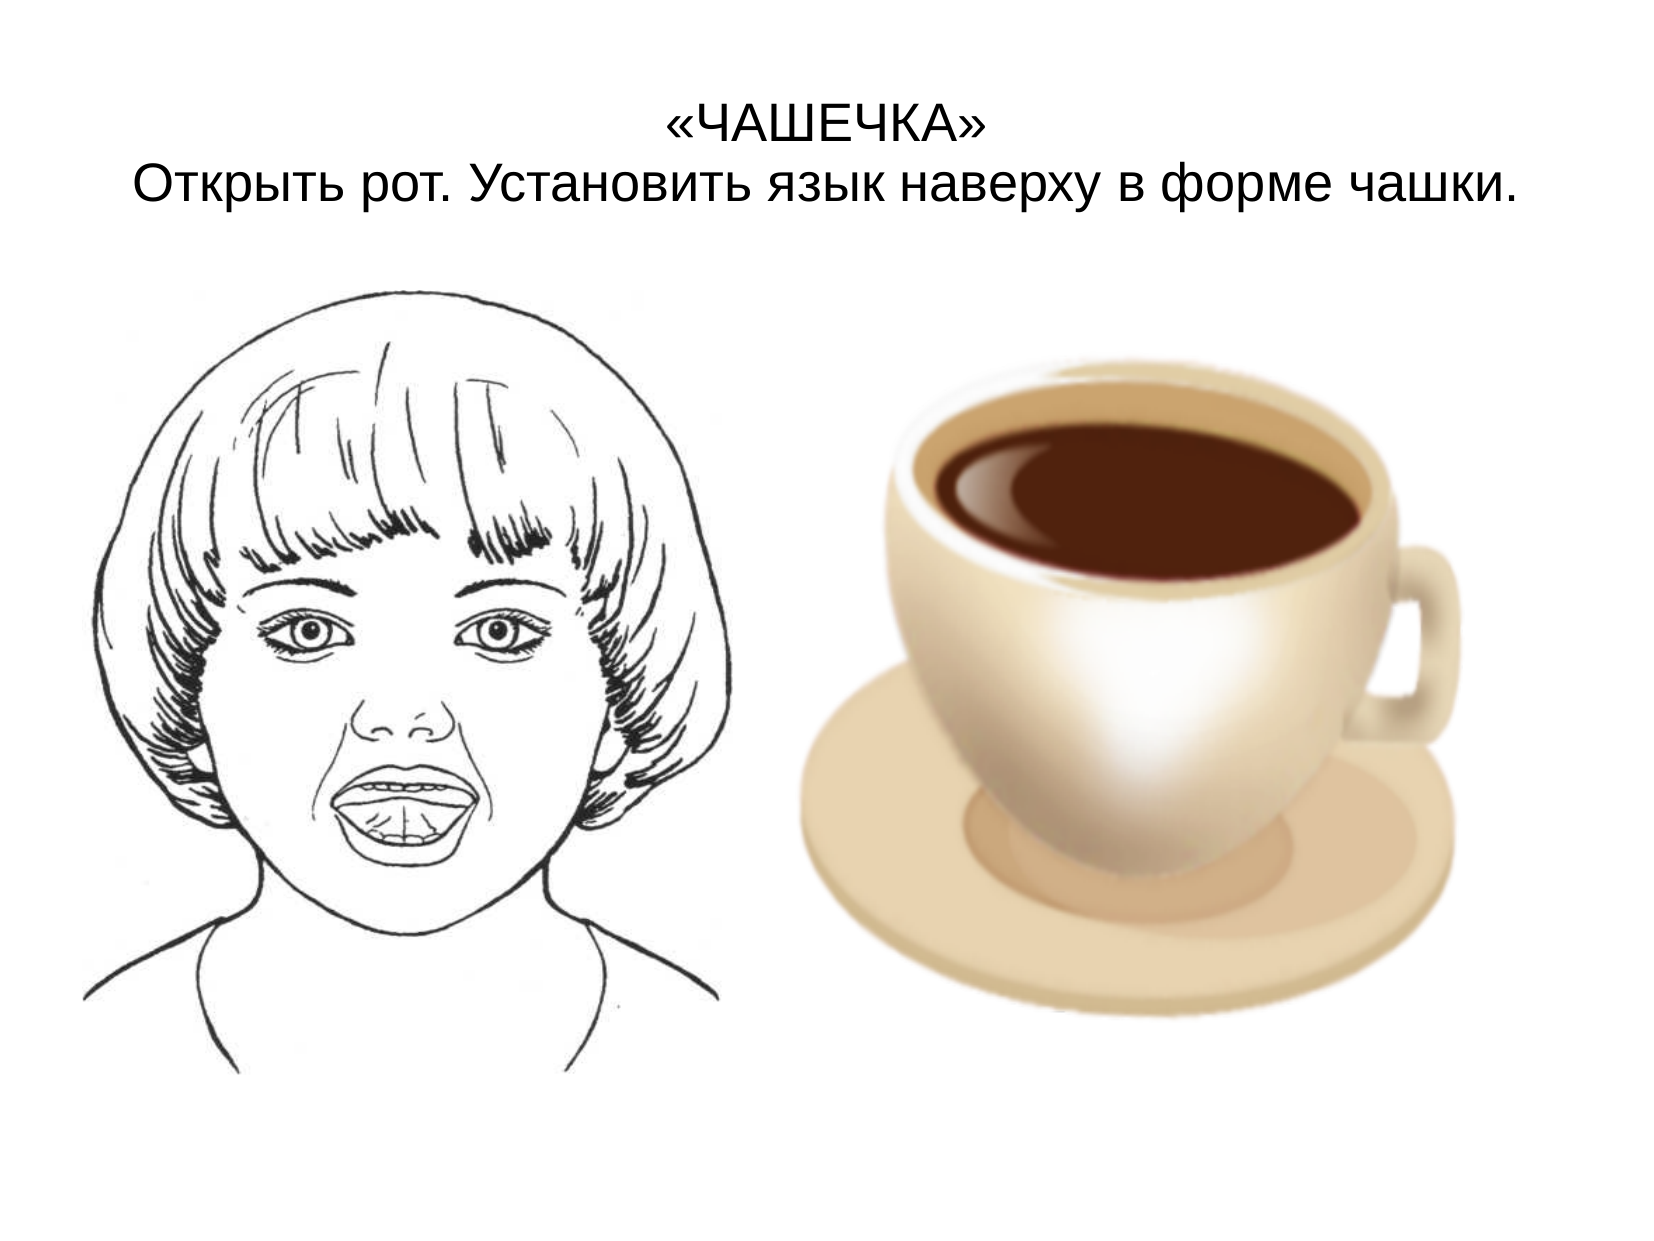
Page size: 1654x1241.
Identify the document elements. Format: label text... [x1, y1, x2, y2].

picture [82, 290, 733, 1075]
title «ЧАШЕЧКА» Открыть рот. Установить язык наверху в форме чашки. [82, 49, 1571, 257]
picture [779, 318, 1489, 1075]
